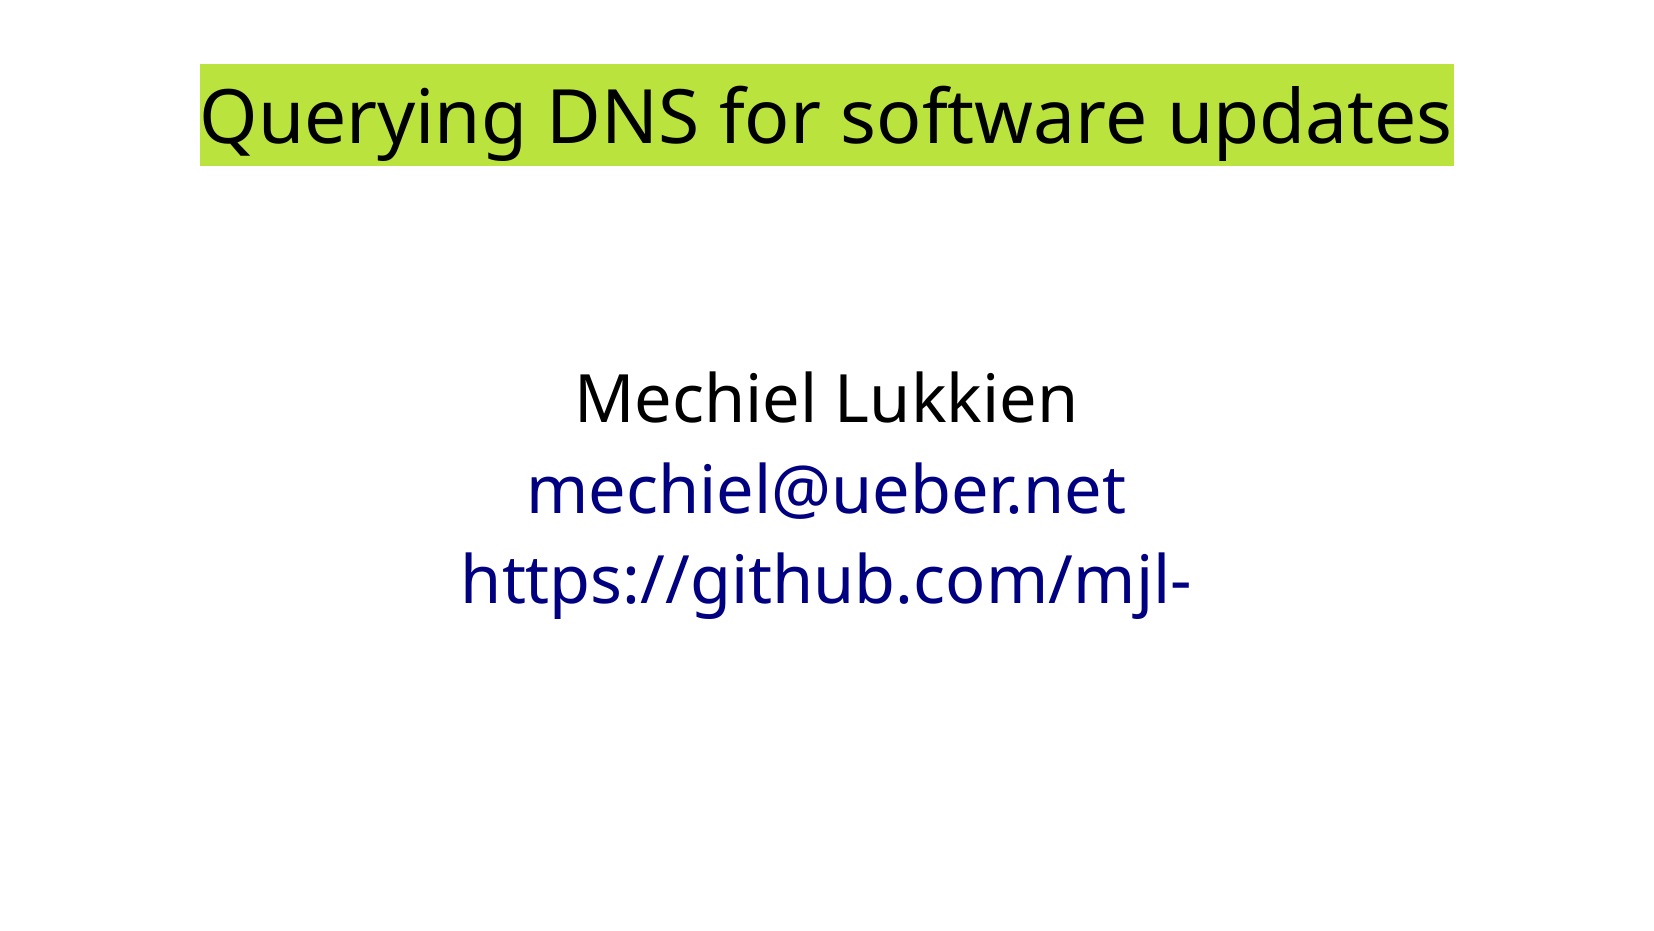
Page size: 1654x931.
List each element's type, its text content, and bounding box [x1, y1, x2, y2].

subtitle Mechiel Lukkien mechiel@ueber.net https://github.com/mjl- [82, 217, 1571, 758]
title Querying DNS for software updates [82, 37, 1571, 193]
